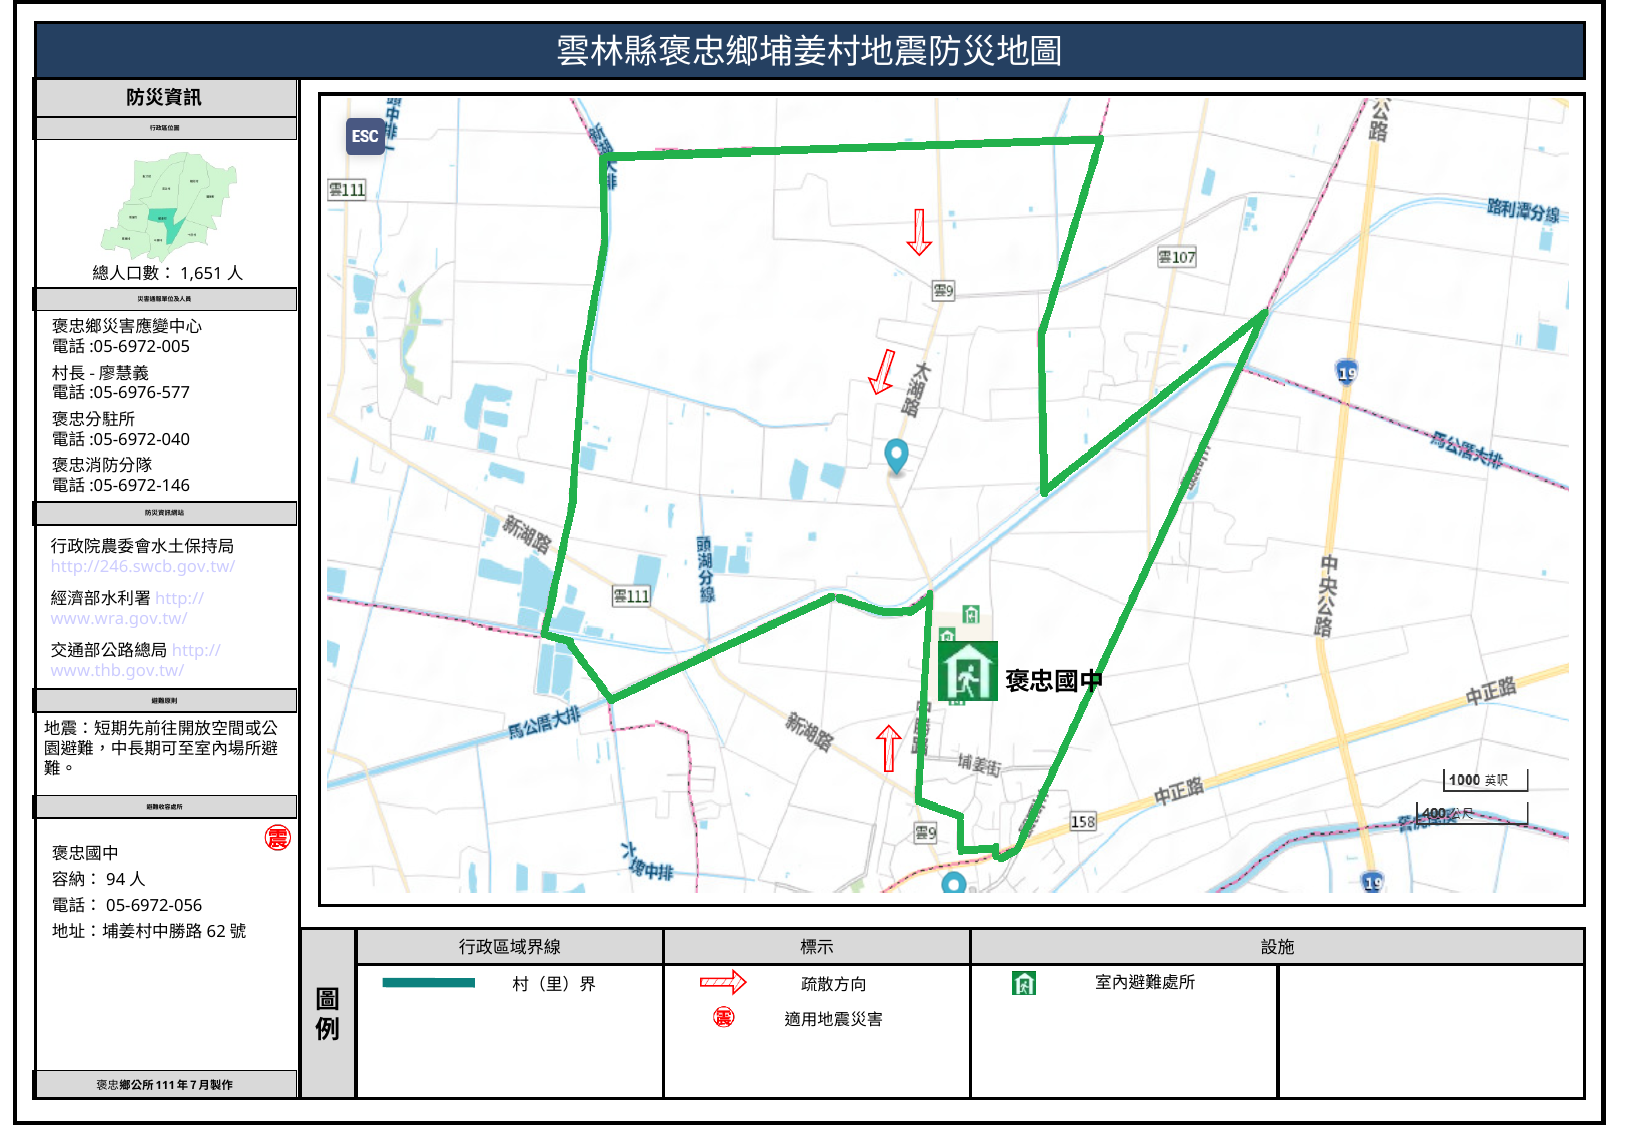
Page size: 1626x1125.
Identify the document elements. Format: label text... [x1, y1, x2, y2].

picture [711, 1005, 735, 1029]
text_box 村（里）界 [414, 966, 695, 1002]
text_box 標示 [664, 930, 970, 965]
picture [263, 822, 293, 852]
picture [327, 98, 1569, 893]
text_box 設施 [970, 930, 1583, 963]
text_box 圖例 [302, 930, 356, 1097]
text_box [877, 725, 901, 772]
text_box 防災資訊 [37, 80, 297, 116]
text_box 適用地震災害 [694, 1000, 974, 1037]
text_box 褒忠國中 [990, 657, 1120, 703]
text_box 避難收容處所 [37, 795, 297, 819]
text_box 雲林縣褒忠鄉埔姜村地震防災地圖 [35, 22, 1585, 79]
picture [68, 146, 269, 268]
text_box 室內避難處所 [994, 964, 1297, 1001]
text_box [700, 970, 746, 994]
text_box [907, 209, 932, 256]
text_box 褒忠鄉公所111年7月製作 [37, 1070, 297, 1097]
text_box [868, 349, 895, 395]
text_box 行政院農委會水土保持局http://246.swcb.gov.tw/ 經濟部水利署http://www.wra.gov.tw/ 交通部公路總局http://www.thb.gov.tw/ [35, 527, 303, 688]
text_box 褒忠鄉災害應變中心 電話:05-6972-005 村長-廖慧義 電話:05-6976-577 褒忠分駐所 電話:05-6972-040 褒忠消防分隊 電話:05-6972-146 [37, 308, 301, 503]
text_box 疏散方向 [695, 966, 974, 1000]
text_box 行政區位圖 [37, 116, 297, 140]
text_box 避難原則 [37, 689, 297, 710]
text_box 褒忠國中 容納：94人 電話：05-6972-056 地址：埔姜村中勝路62號 [37, 834, 301, 949]
text_box 行政區域界線 [356, 930, 664, 965]
text_box 總人口數：1,651人 [68, 255, 268, 291]
text_box 災害通報單位及人員 [37, 288, 297, 308]
text_box 防災資訊網站 [37, 503, 297, 525]
text_box 地震：短期先前往開放空間或公園避難，中長期可至室內場所避難。 [29, 710, 297, 786]
